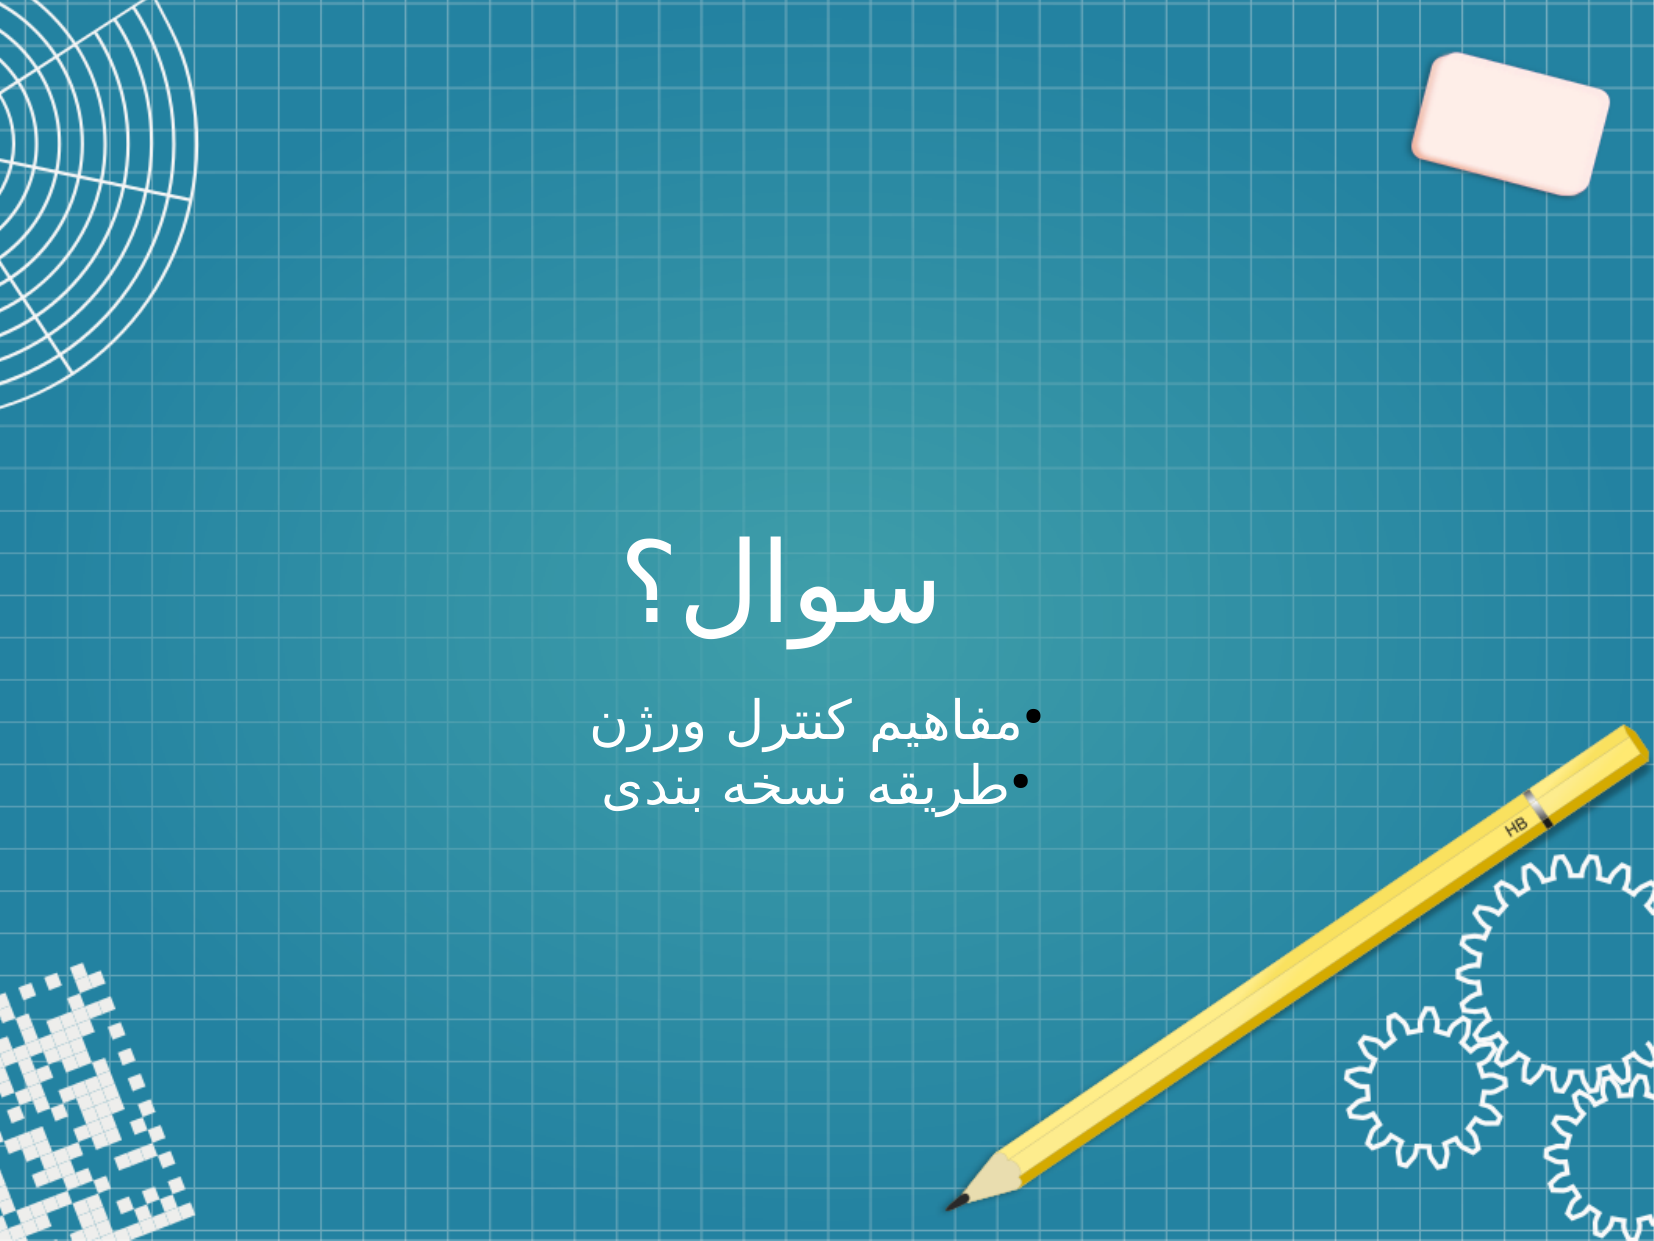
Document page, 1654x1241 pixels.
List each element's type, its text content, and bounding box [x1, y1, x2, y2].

text_box مفاهیم کنترل ورژن طریقه نسخه بندی [71, 675, 1561, 826]
title سوال؟ [75, 495, 1489, 661]
